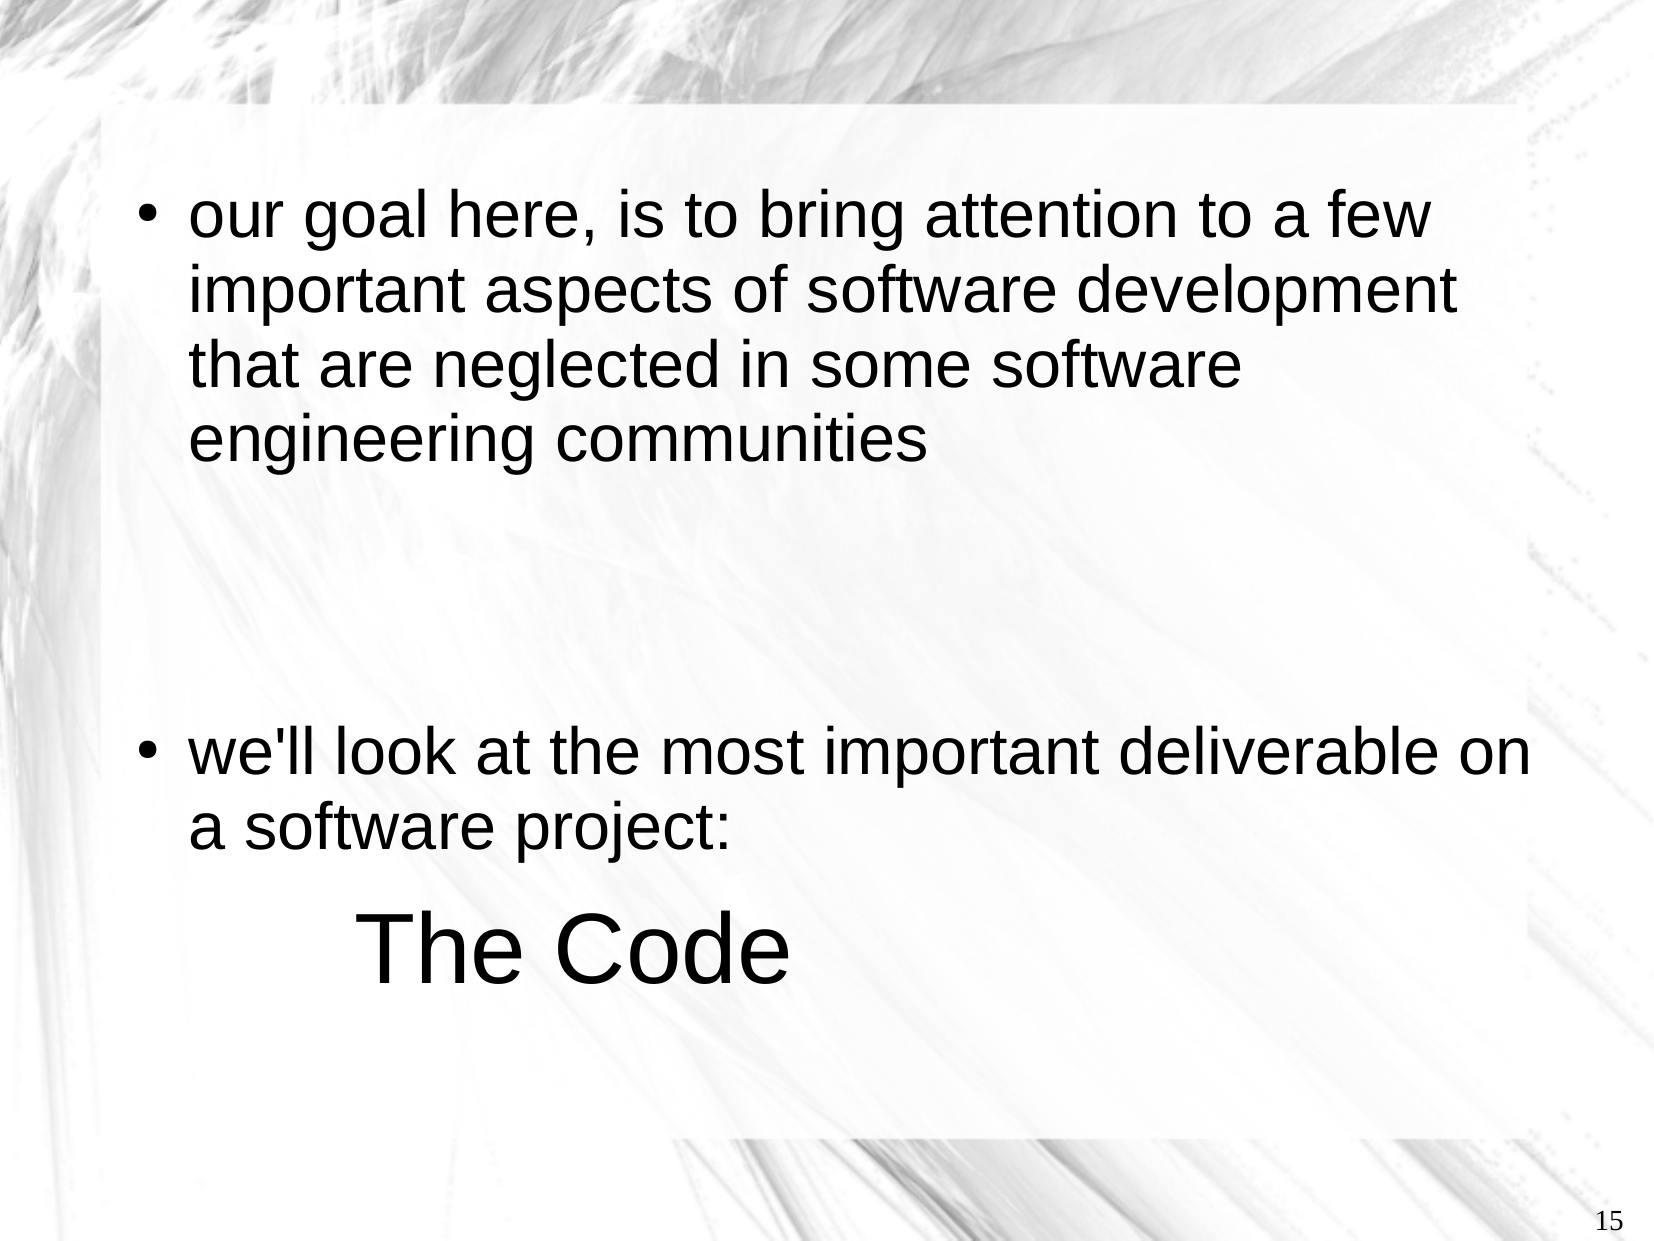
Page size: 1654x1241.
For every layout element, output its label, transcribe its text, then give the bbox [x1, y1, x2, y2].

list our goal here, is to bring attention to a few important aspects of software development that are neglected in some software engineering communities we'll look at the most important deliverable on a software project: The Code [118, 177, 1571, 1042]
picture [0, 0, 1654, 1241]
